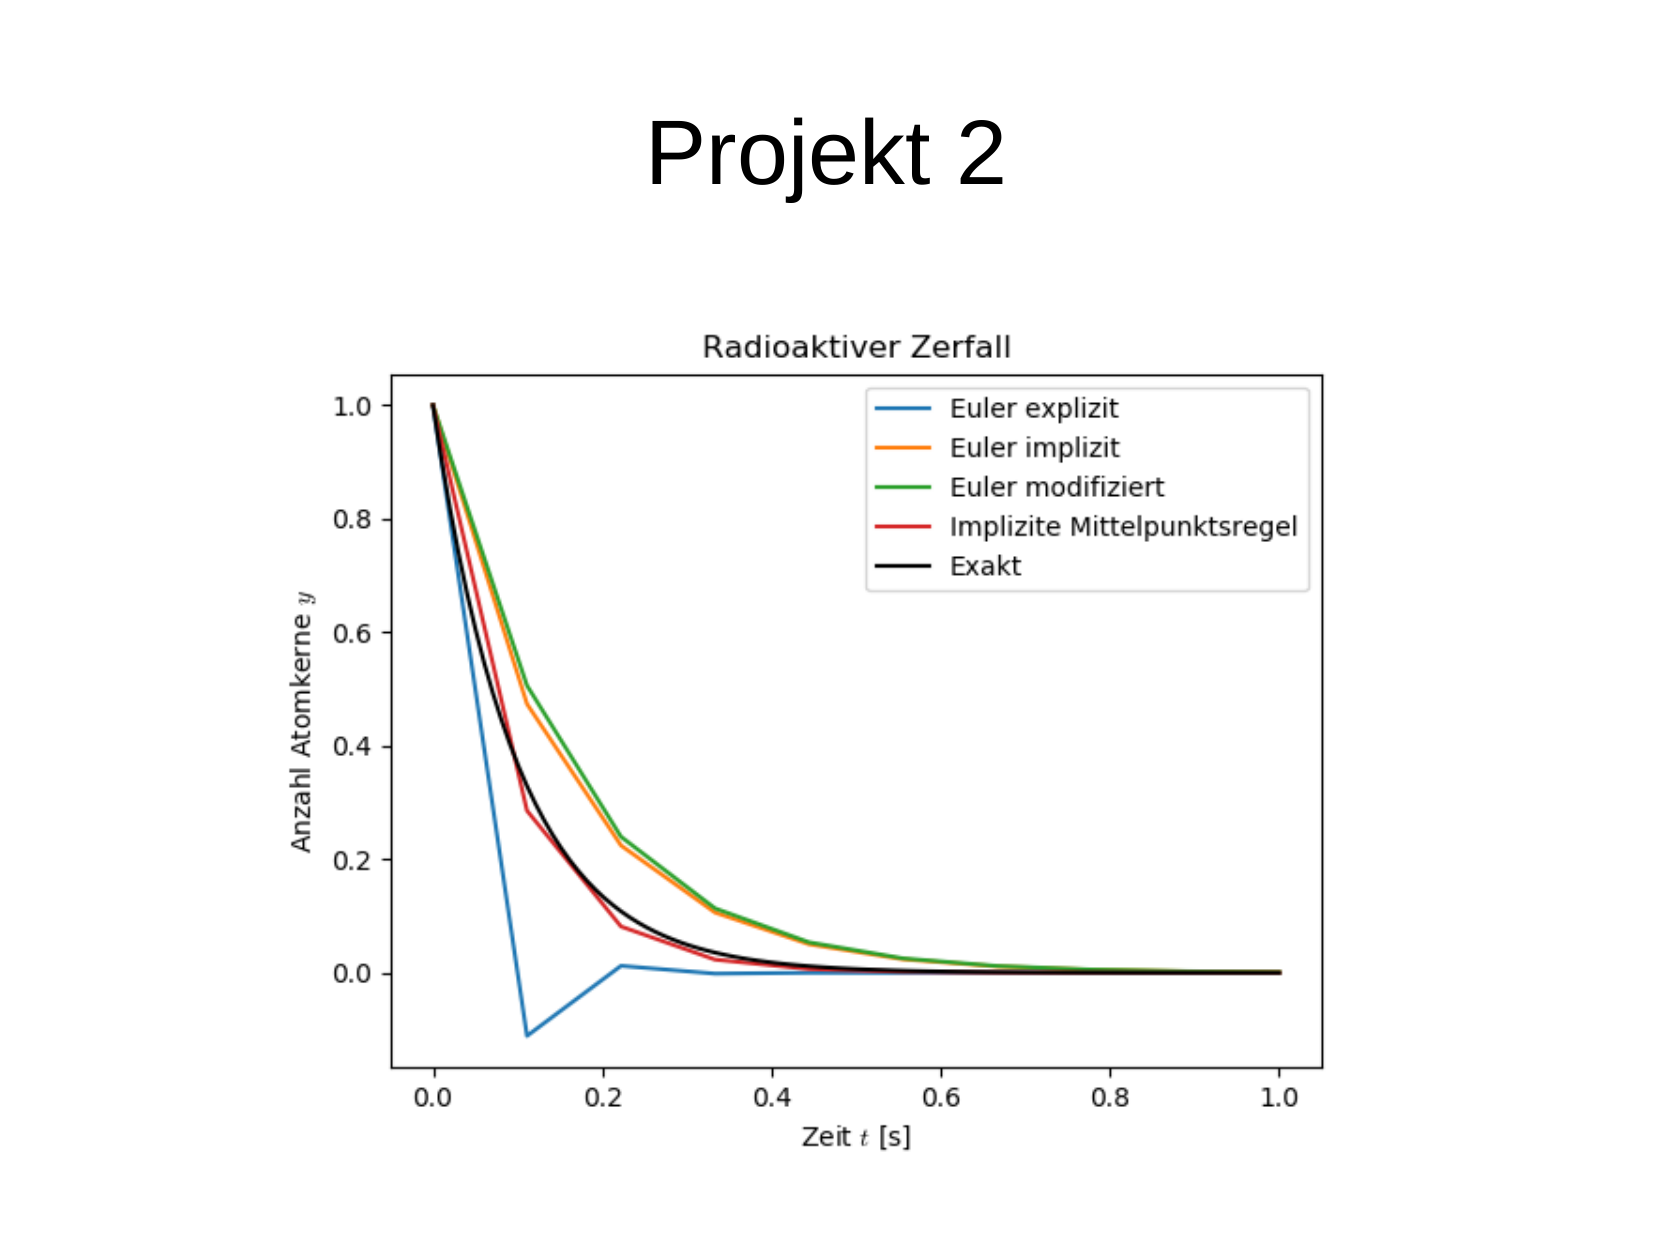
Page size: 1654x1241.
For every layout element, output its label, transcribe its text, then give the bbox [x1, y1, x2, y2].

picture [241, 266, 1442, 1167]
title Projekt 2 [82, 49, 1571, 257]
